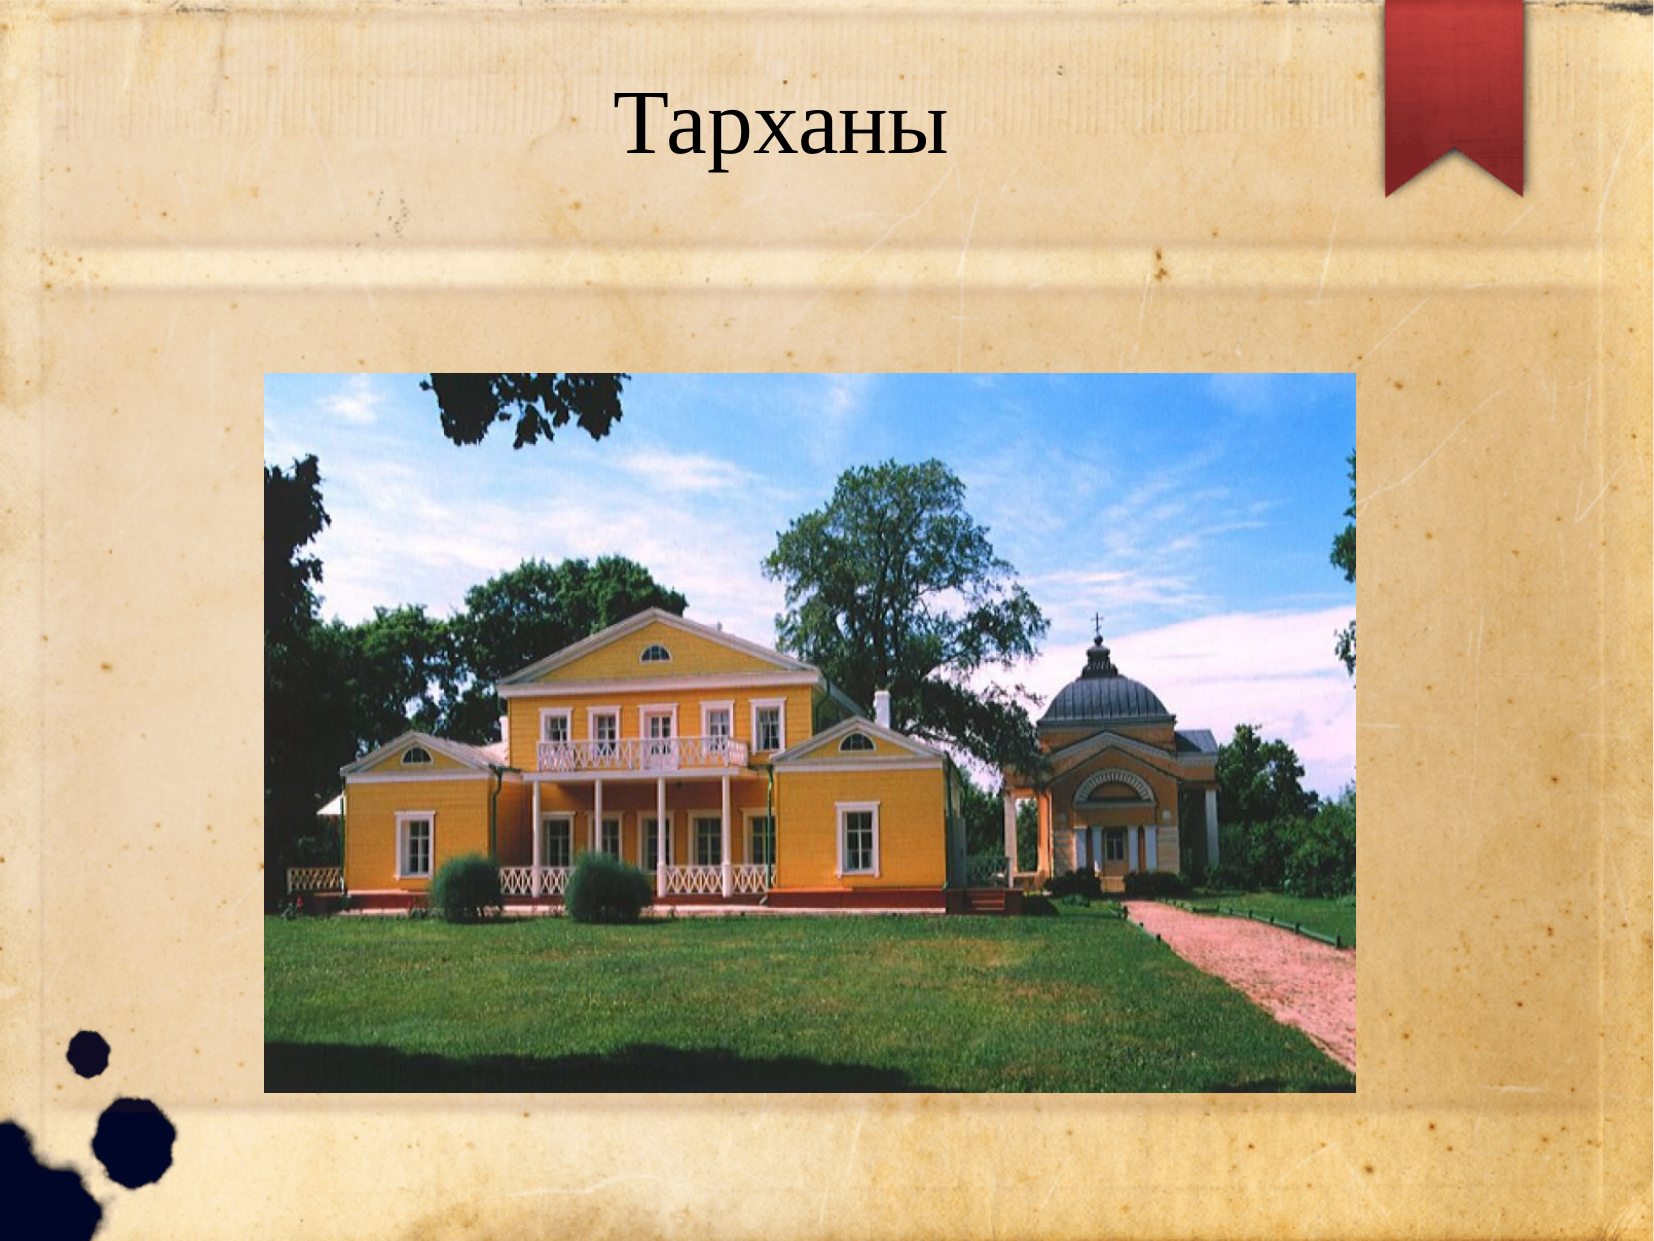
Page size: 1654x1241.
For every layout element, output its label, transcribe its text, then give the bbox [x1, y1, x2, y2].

title Тарханы [613, 29, 1654, 217]
picture [0, 0, 1654, 1241]
